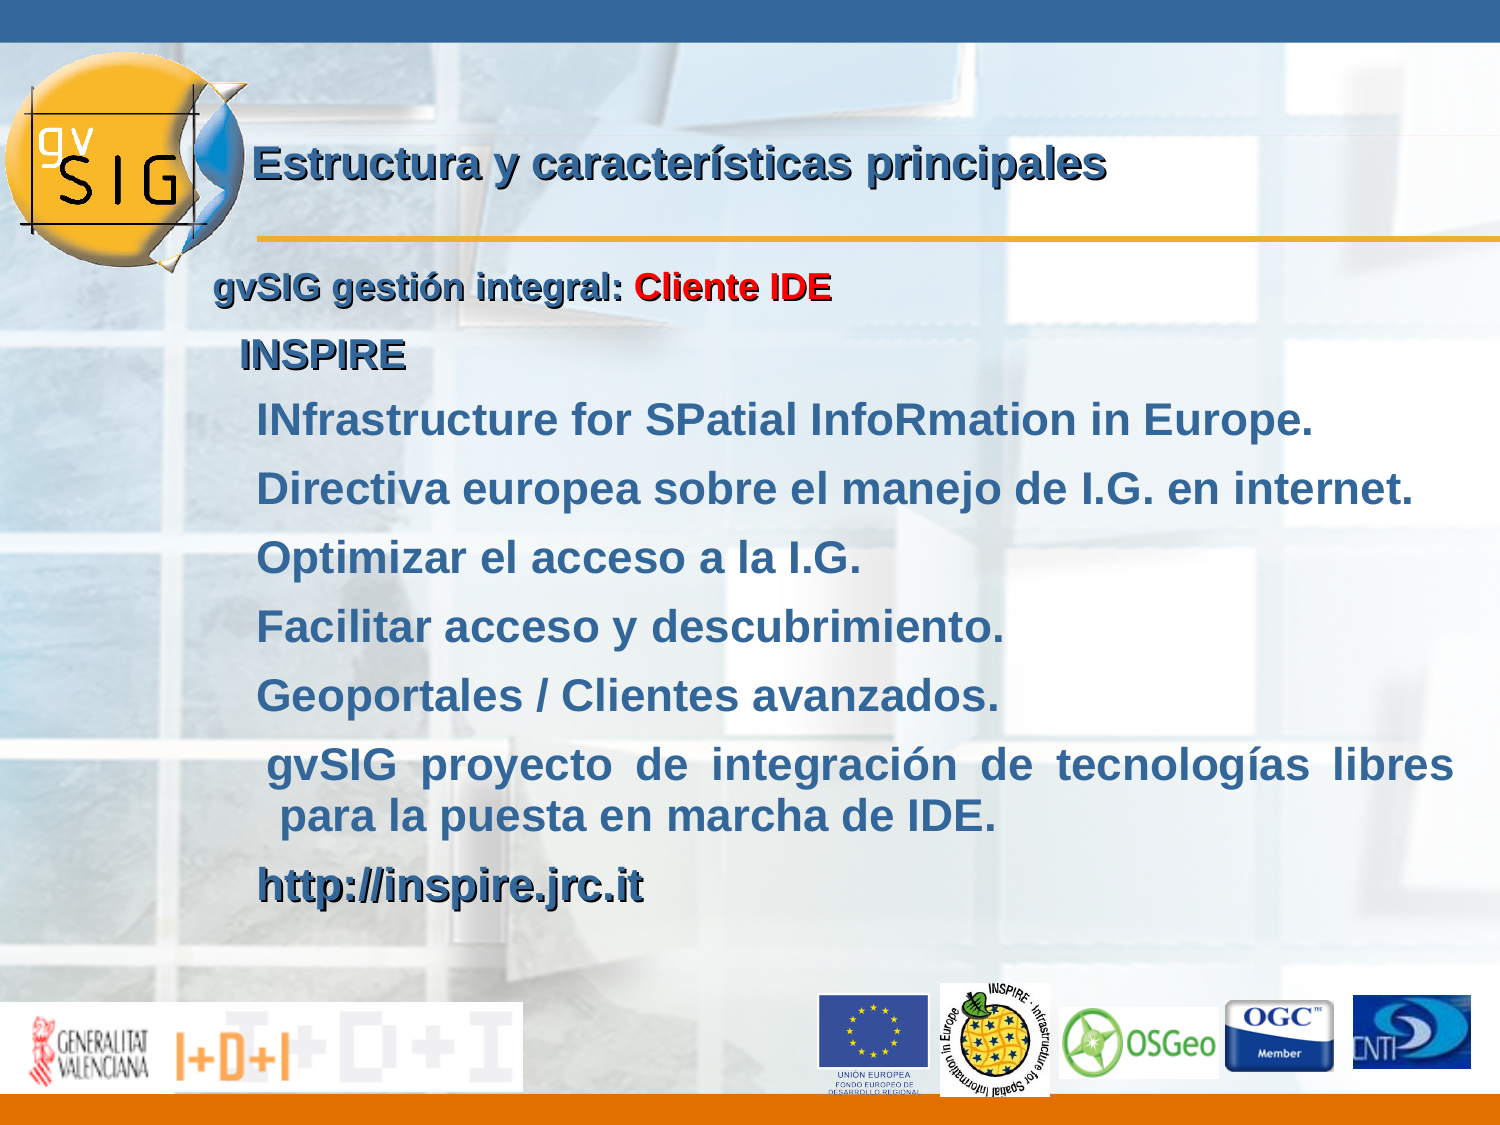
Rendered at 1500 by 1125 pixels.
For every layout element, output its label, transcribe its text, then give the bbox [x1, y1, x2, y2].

picture [1059, 1041, 1219, 1079]
text_box gvSIG gestión integral: Cliente IDE [197, 259, 1500, 324]
picture [940, 1041, 1050, 1097]
picture [1353, 995, 1471, 1069]
picture [0, 1002, 523, 1094]
text_box INSPIRE [224, 325, 1425, 399]
text_box INfrastructure for SPatial InfoRmation in Europe. Directiva europea sobre el manejo de I.G. en internet. Optimizar el acceso a la I.G. Facilitar acceso y descubrimiento. Geoportales / Clientes avanzados. gvSIG proyecto de integración de tecnologías libres para la puesta en marcha de IDE. http://inspire.jrc.it [208, 393, 1457, 1041]
picture [817, 1041, 930, 1095]
text_box Estructura y características principales [236, 131, 1500, 206]
picture [0, 49, 250, 276]
picture [1225, 1041, 1334, 1072]
